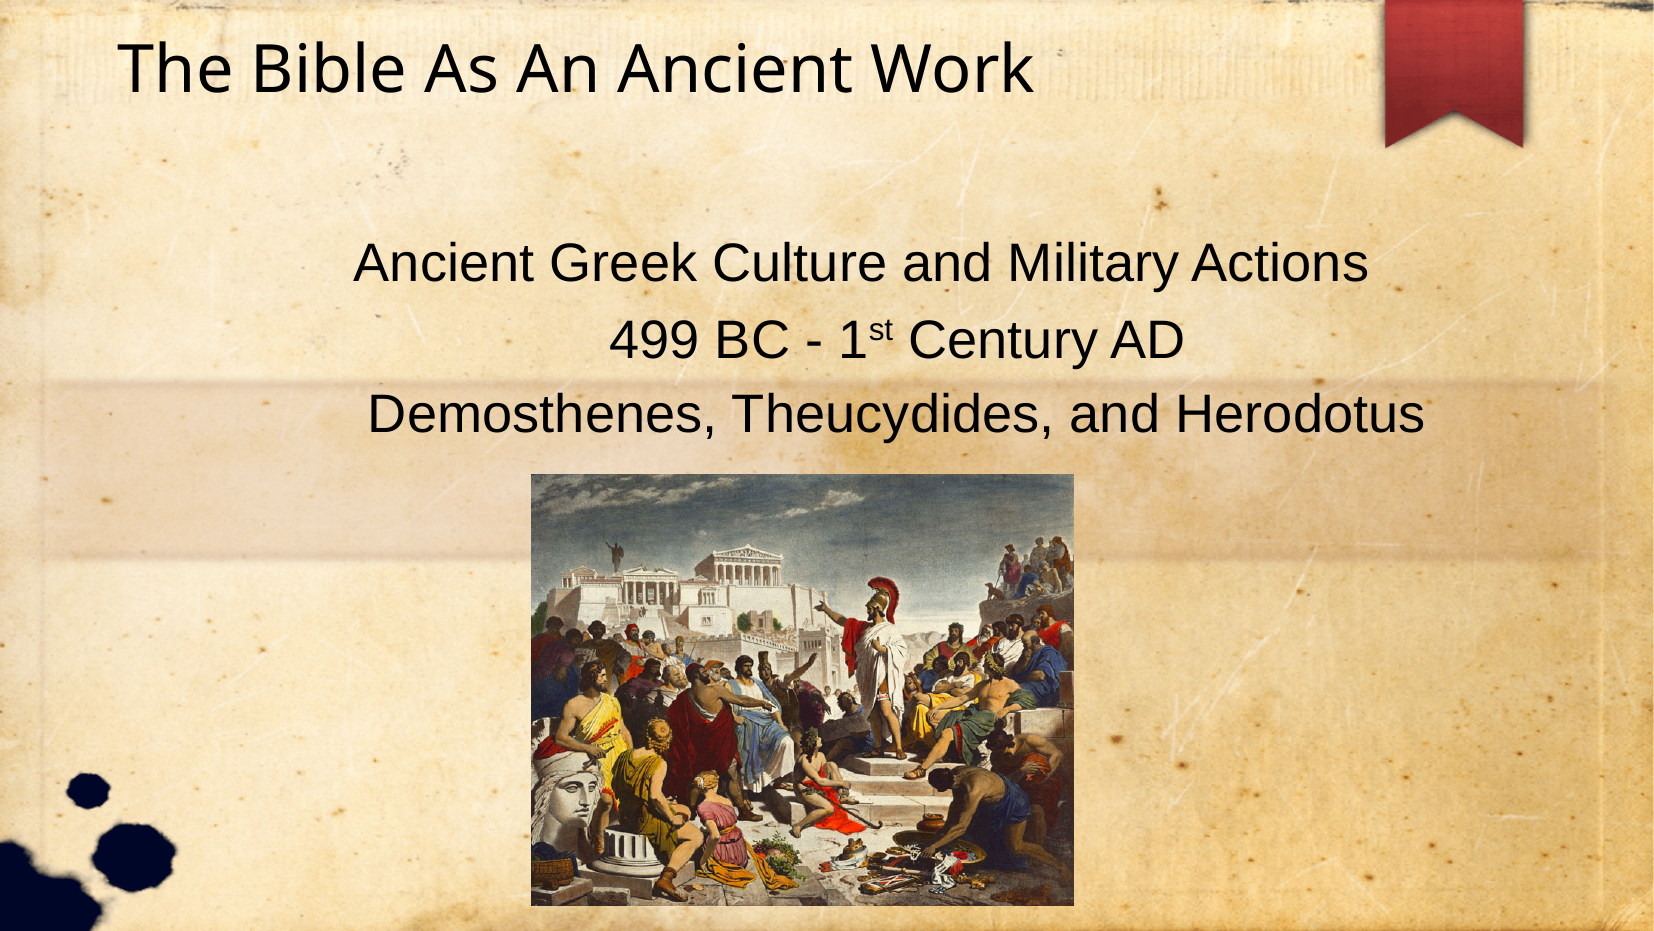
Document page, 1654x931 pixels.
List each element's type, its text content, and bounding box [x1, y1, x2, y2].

list Ancient Greek Culture and Military Actions 499 BC - 1st Century AD Demosthenes, Theucydides, and Herodotus [82, 232, 1571, 856]
picture [0, 0, 1654, 931]
title The Bible As An Ancient Work [0, 0, 1165, 162]
